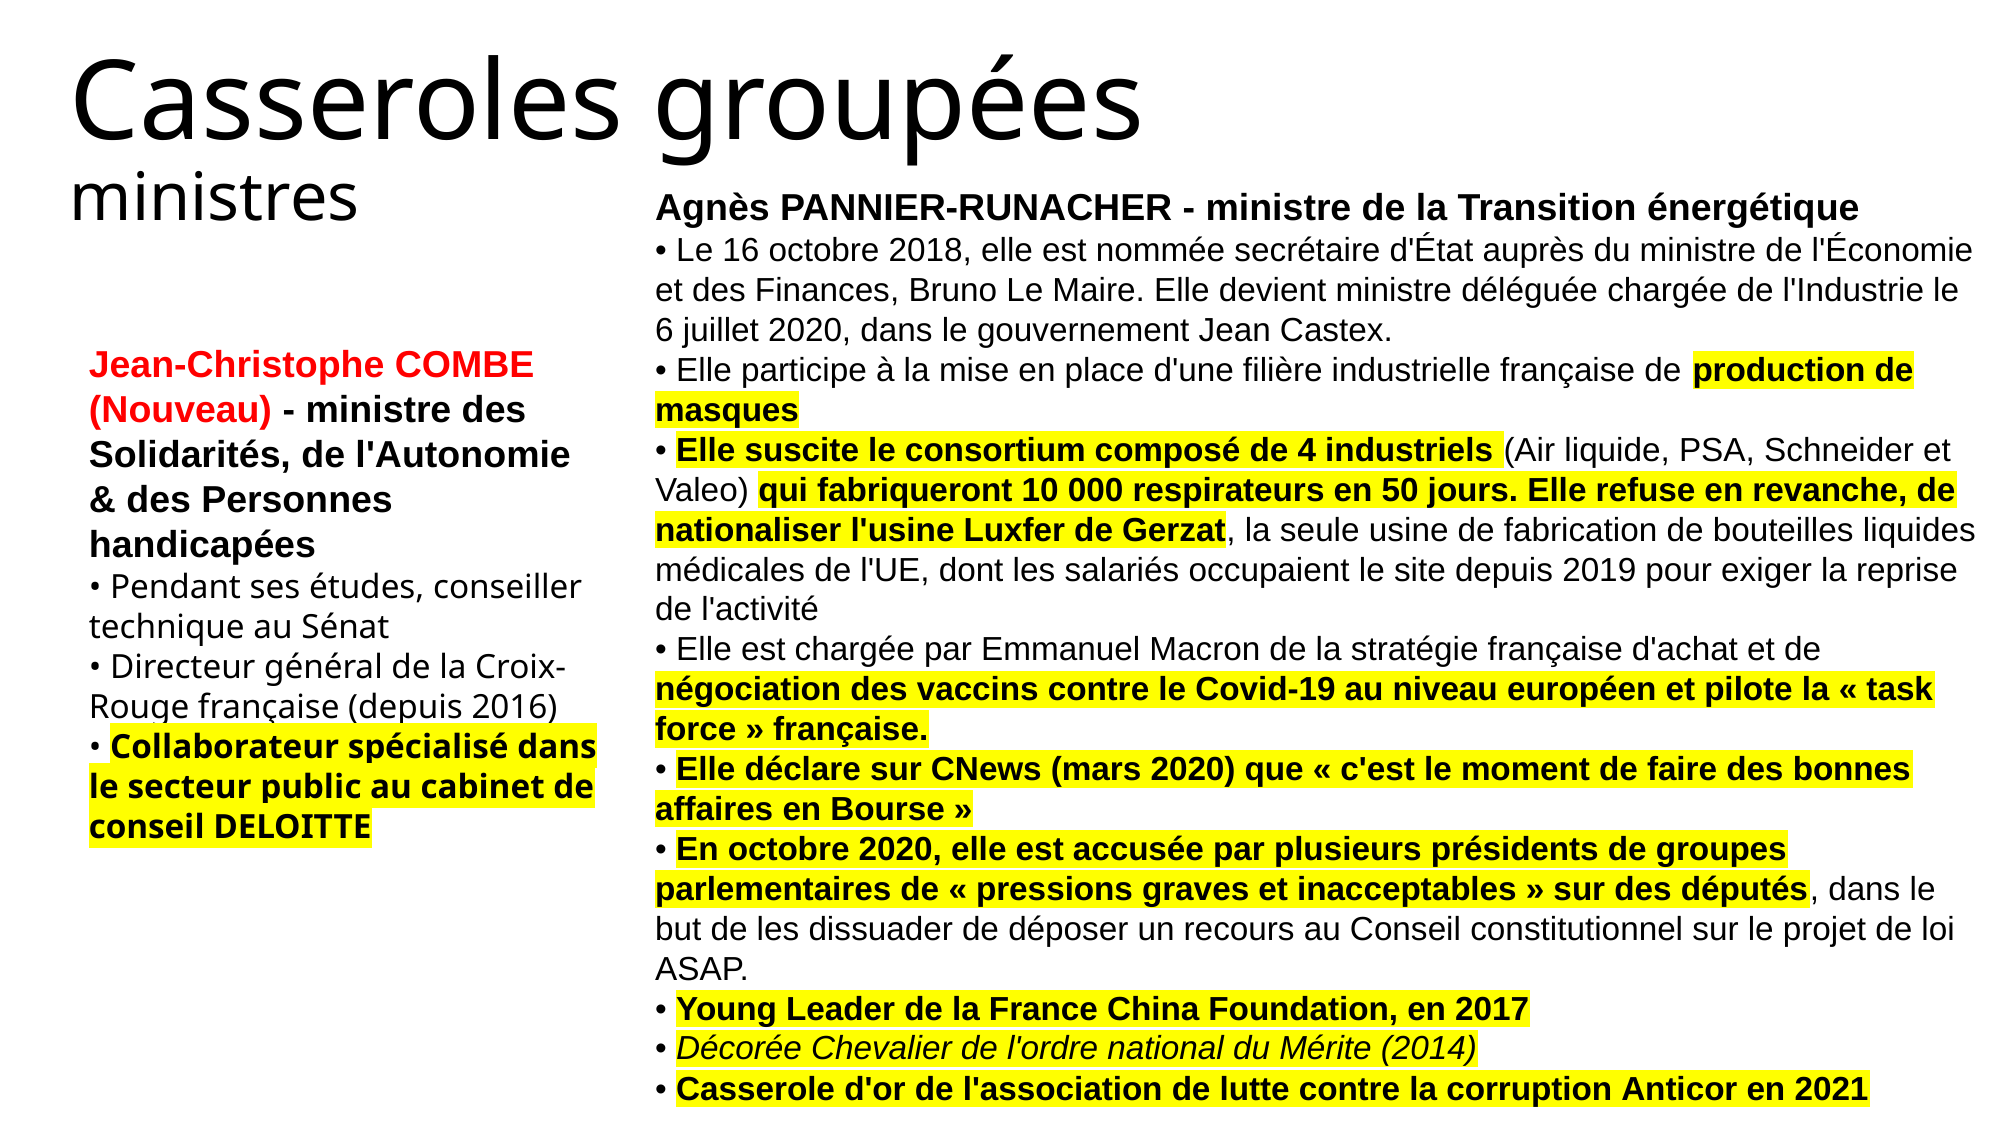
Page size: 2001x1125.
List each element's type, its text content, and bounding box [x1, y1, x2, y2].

text_box Jean-Christophe COMBE (Nouveau) - ministre des Solidarités, de l'Autonomie & des Personnes handicapées • Pendant ses études, conseiller technique au Sénat • Directeur général de la Croix-Rouge française (depuis 2016) • Collaborateur spécialisé dans le secteur public au cabinet de conseil DELOITTE [73, 333, 622, 859]
text_box Agnès PANNIER-RUNACHER - ministre de la Transition énergétique • Le 16 octobre 2018, elle est nommée secrétaire d'État auprès du ministre de l'Économie et des Finances, Bruno Le Maire. Elle devient ministre déléguée chargée de l'Industrie le 6 juillet 2020, dans le gouvernement Jean Castex. • Elle participe à la mise en place d'une filière industrielle française de production de masques • Elle suscite le consortium composé de 4 industriels (Air liquide, PSA, Schneider et Valeo) qui fabriqueront 10 000 respirateurs en 50 jours. Elle refuse en revanche, de nationaliser l'usine Luxfer de Gerzat, la seule usine de fabrication de bouteilles liquides médicales de l'UE, dont les salariés occupaient le site depuis 2019 pour exiger la reprise de l'activité • Elle est chargée par Emmanuel Macron de la stratégie française d'achat et de négociation des vaccins contre le Covid-19 au niveau européen et pilote la « task force » française. • Elle déclare sur CNews (mars 2020) que « c'est le moment de faire des bonnes affaires en Bourse » • En octobre 2020, elle est accusée par plusieurs présidents de groupes parlementaires de « pressions graves et inacceptables » sur des députés, dans le but de les dissuader de déposer un recours au Conseil constitutionnel sur le projet de loi ASAP. • Young Leader de la France China Foundation, en 2017 • Décorée Chevalier de l'ordre national du Mérite (2014) • Casserole d'or de l'association de lutte contre la corruption Anticor en 2021 [640, 175, 2000, 1125]
title Casseroles groupées ministres [55, 30, 1478, 249]
